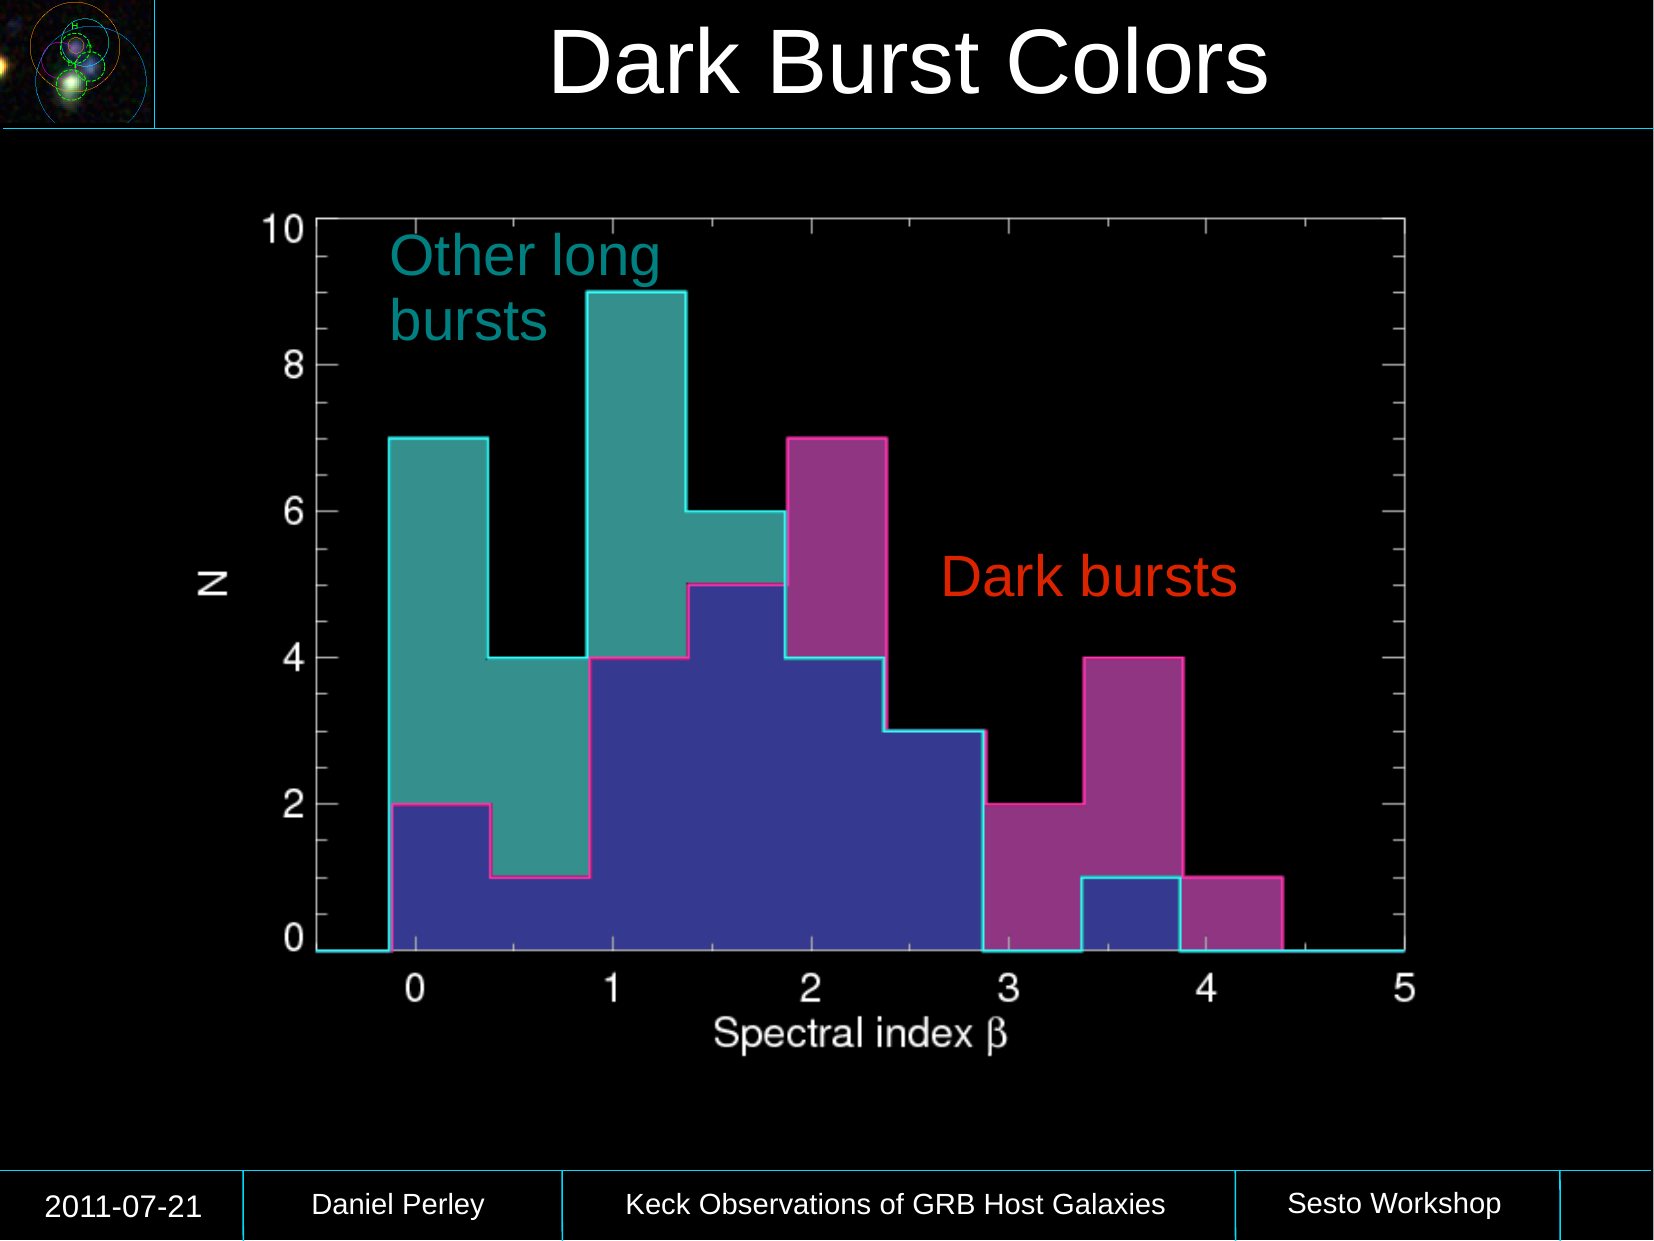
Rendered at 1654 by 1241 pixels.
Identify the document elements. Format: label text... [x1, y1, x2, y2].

picture [193, 133, 1426, 1060]
picture [0, 0, 151, 123]
text_box Other long bursts [375, 215, 788, 361]
title Dark Burst Colors [165, 10, 1654, 114]
text_box Dark bursts [925, 536, 1339, 617]
